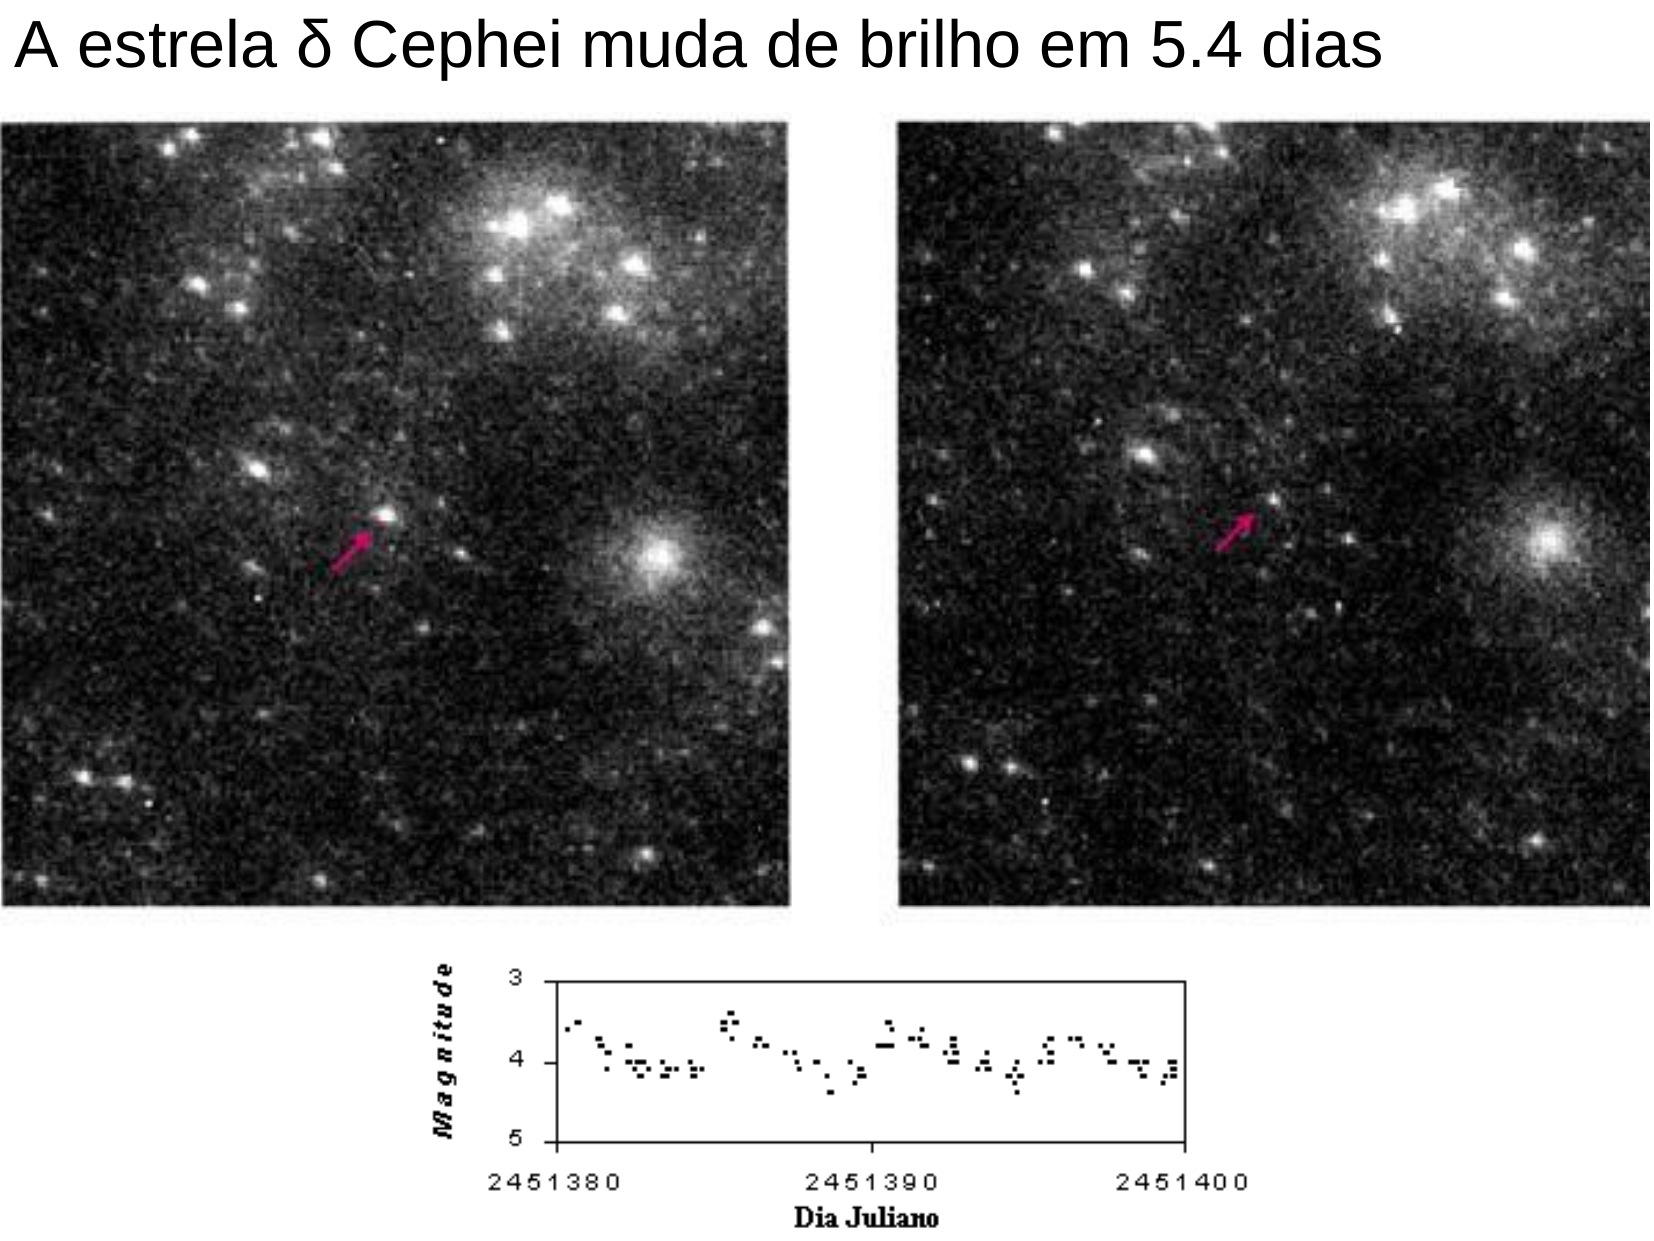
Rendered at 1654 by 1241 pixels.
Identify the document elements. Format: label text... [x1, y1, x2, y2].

picture [399, 937, 1275, 1235]
picture [0, 112, 1650, 926]
text_box A estrela δ Cephei muda de brilho em 5.4 dias [0, 0, 1650, 90]
